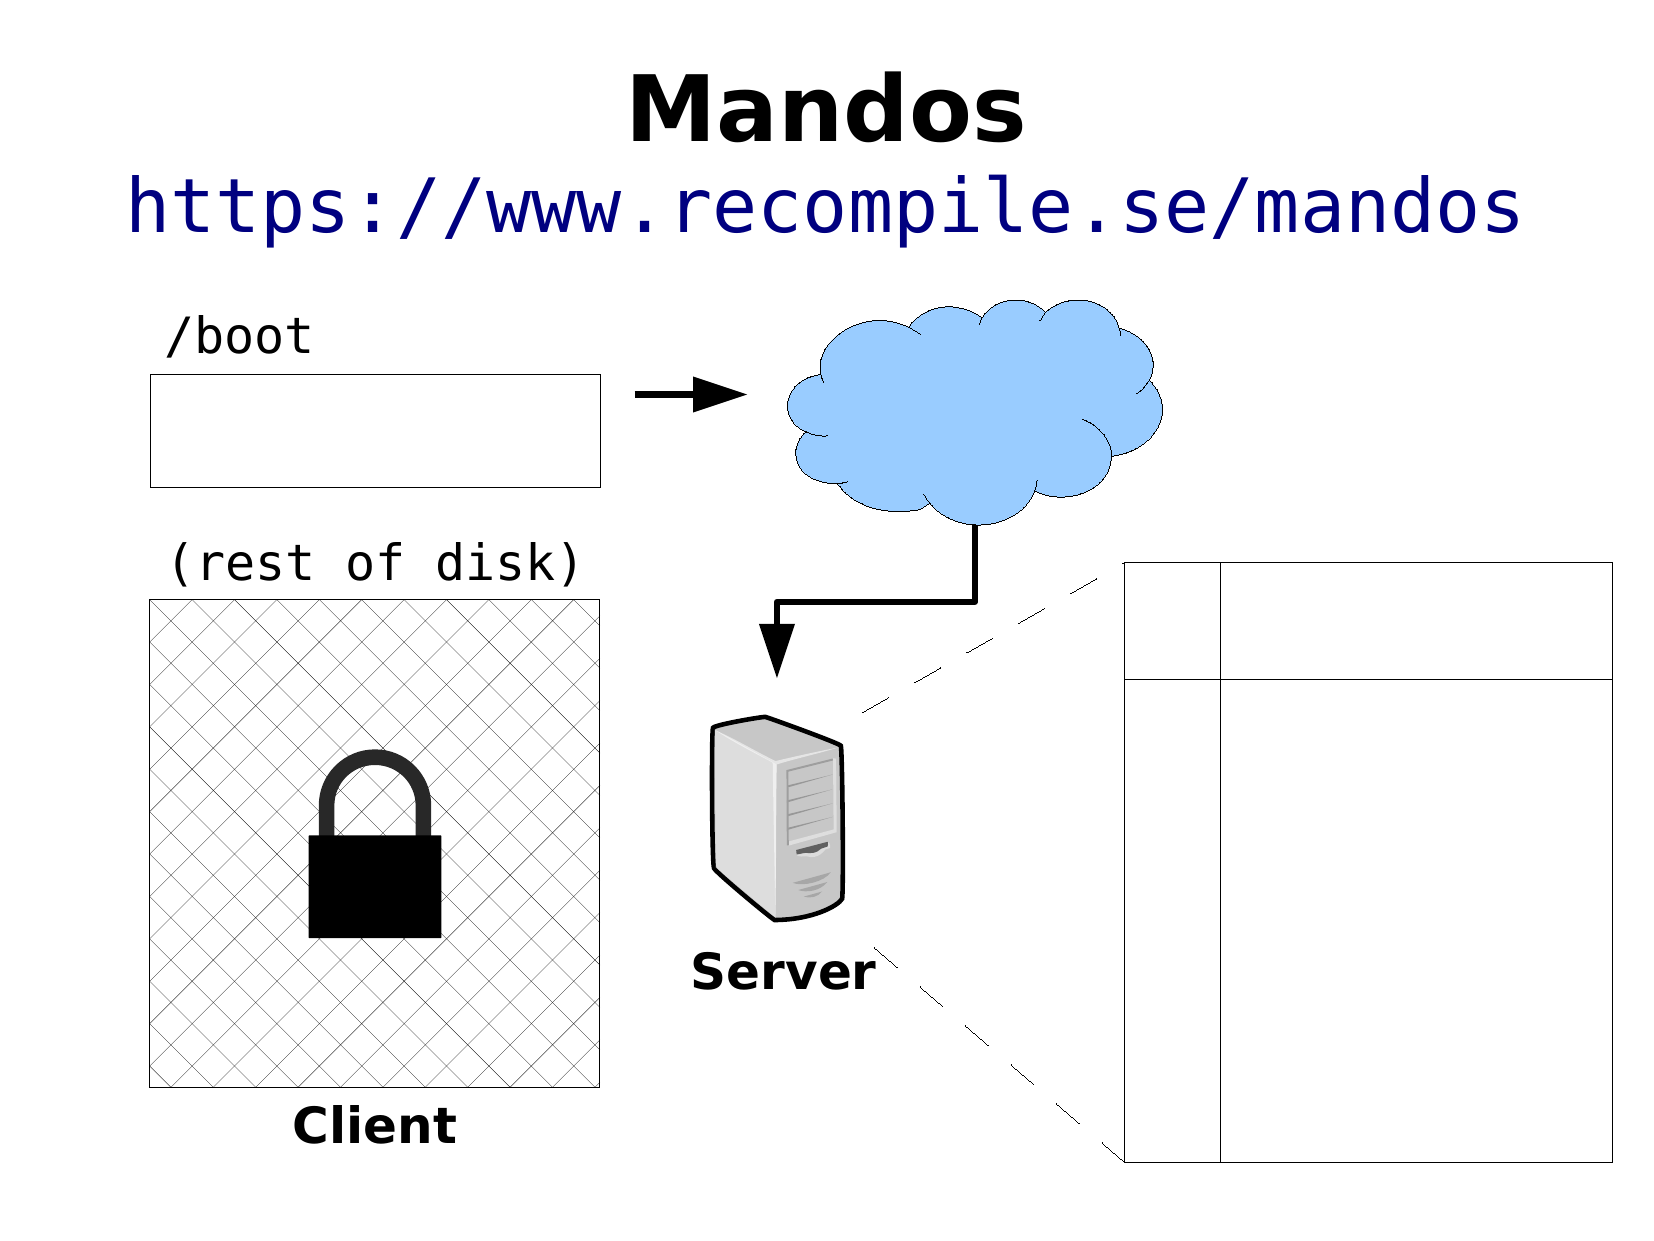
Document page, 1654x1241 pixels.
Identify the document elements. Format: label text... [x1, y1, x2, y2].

text_box [1124, 562, 1613, 1163]
text_box (rest of disk) [150, 526, 600, 638]
title Mandos https://www.recompile.se/mandos [82, 49, 1571, 257]
text_box Server [676, 935, 892, 1009]
text_box [787, 300, 1163, 526]
text_box [149, 599, 600, 1088]
text_box [150, 374, 601, 488]
text_box Client [277, 1089, 473, 1163]
picture [672, 678, 882, 974]
picture [257, 726, 493, 961]
text_box /boot [150, 300, 330, 374]
